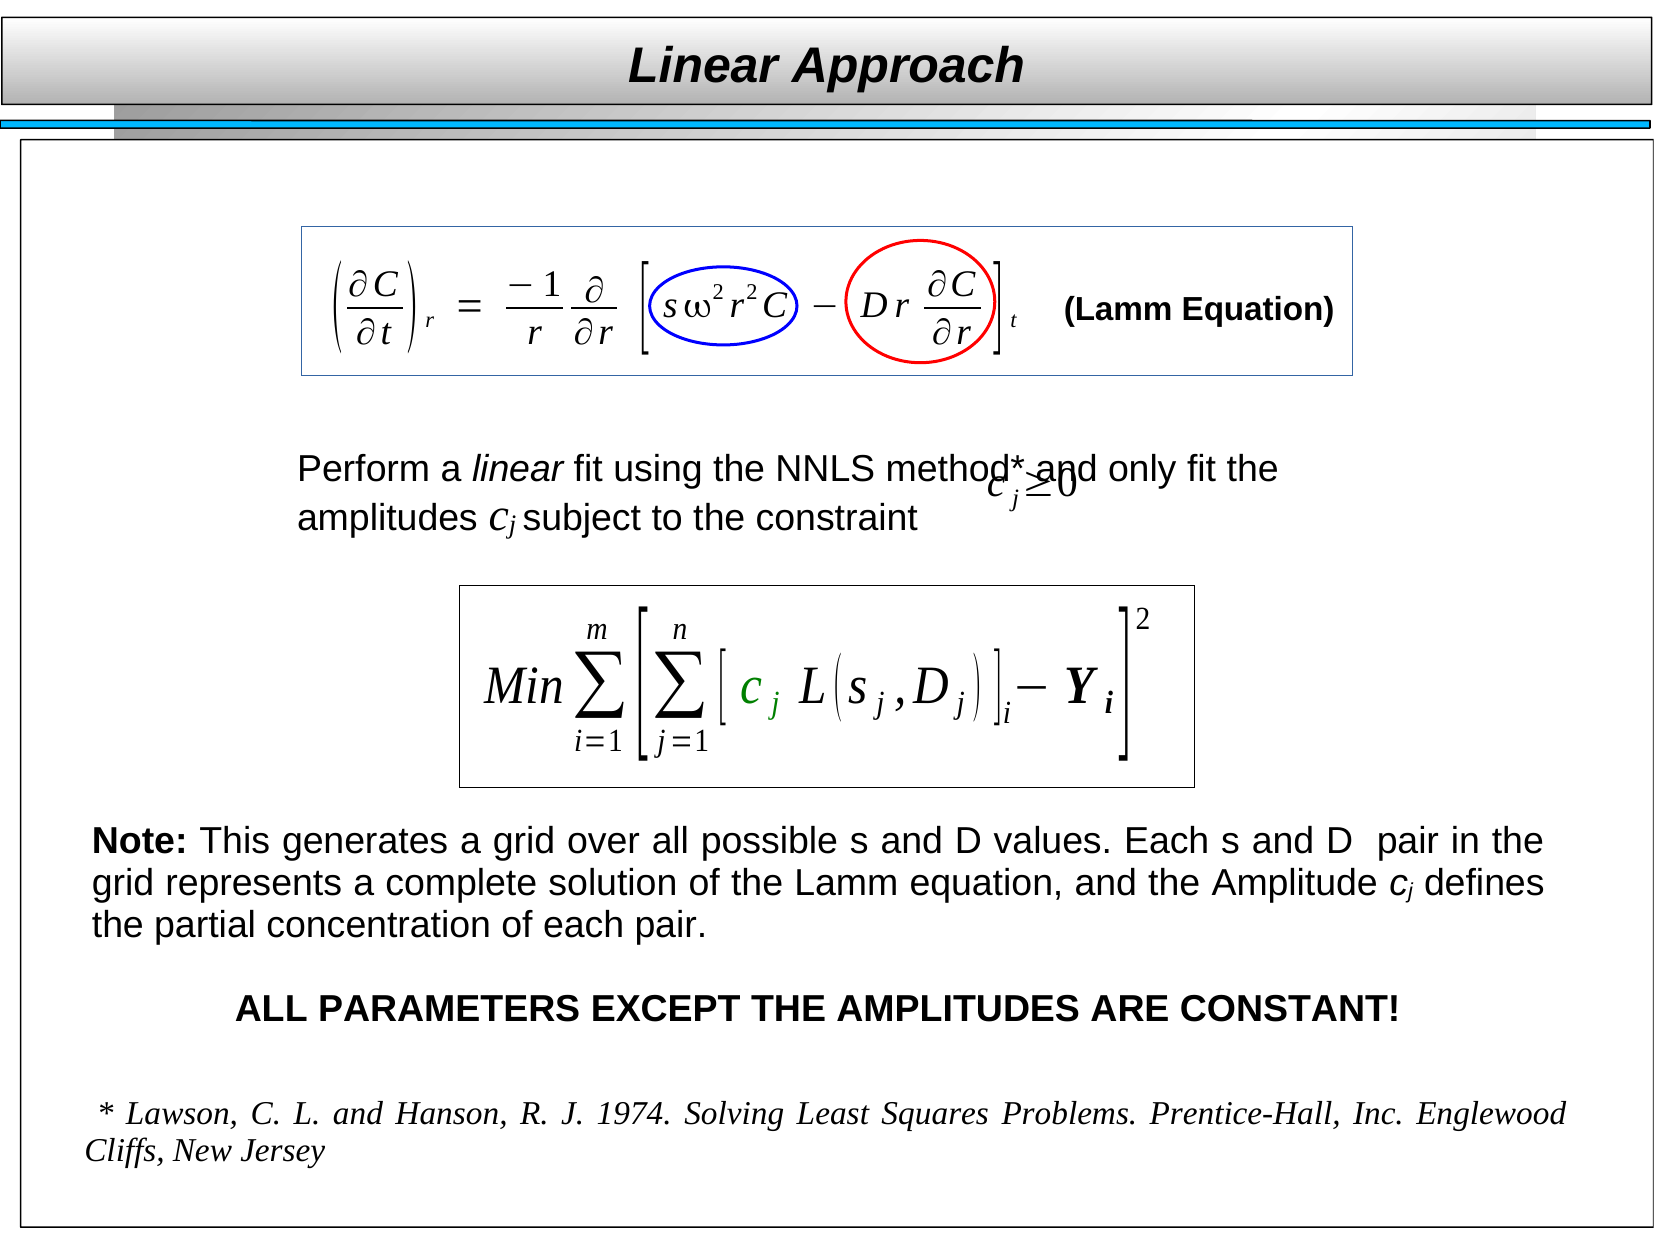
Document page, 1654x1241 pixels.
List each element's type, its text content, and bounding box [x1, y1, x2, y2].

text_box (Lamm Equation) [1048, 282, 1350, 335]
chart [848, 259, 993, 357]
chart [975, 459, 1088, 513]
text_box [20, 139, 1654, 1228]
text_box Note: This generates a grid over all possible s and D values. Each s and D pair in the grid represents a complete solution of the Lamm equation, and the Amplitude cj defines the partial concentration of each pair. ALL PARAMETERS EXCEPT THE AMPLITUDES ARE CONSTANT! [91, 819, 1562, 1060]
chart [958, 259, 1023, 357]
text_box [0, 120, 1651, 129]
text_box Linear Approach [1, 17, 1652, 105]
chart [469, 598, 1164, 765]
text_box Perform a linear fit using the NNLS method* and only fit the amplitudes cj subject to the constraint [297, 447, 1291, 556]
chart [324, 259, 882, 357]
text_box * Lawson, C. L. and Hanson, R. J. 1974. Solving Least Squares Problems. Prentice-Hall, Inc. Englewood Cliffs, New Jersey [84, 1094, 1570, 1171]
